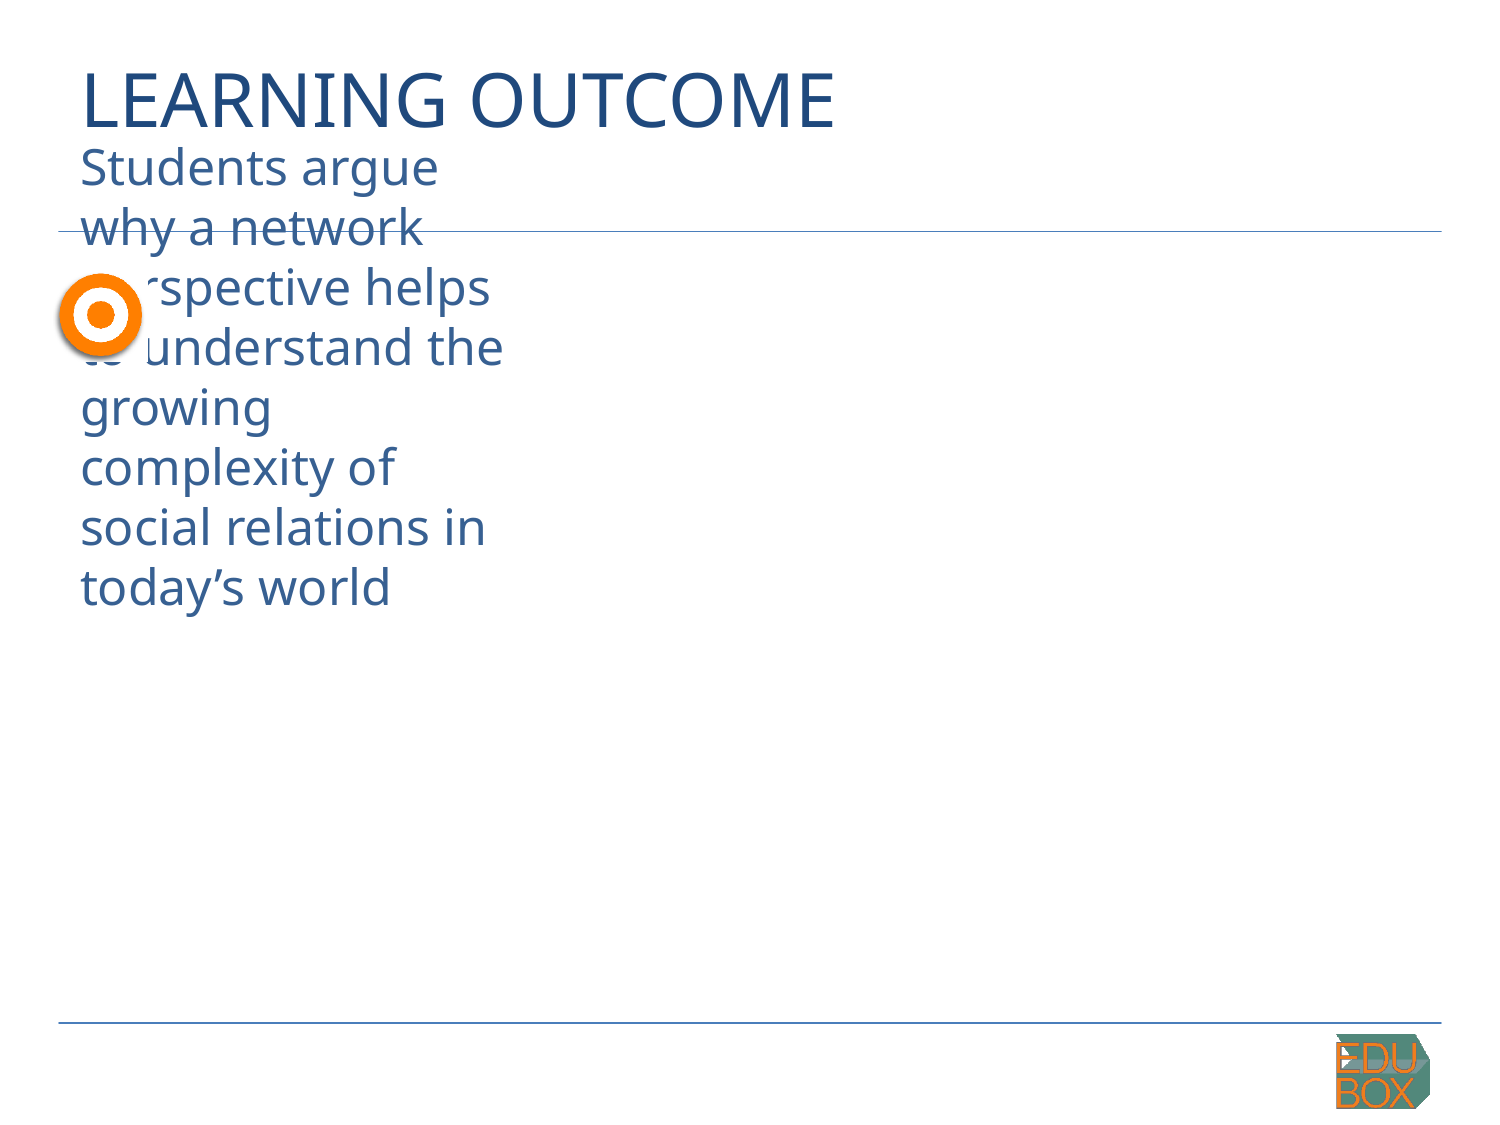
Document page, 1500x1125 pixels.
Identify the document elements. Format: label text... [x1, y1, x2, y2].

picture [1328, 1028, 1437, 1114]
title LEARNING OUTCOME [64, 42, 1306, 153]
picture [53, 267, 148, 362]
list Students argue why a network perspective helps to understand the growing complexity of social relations in today’s world [171, 279, 1459, 539]
